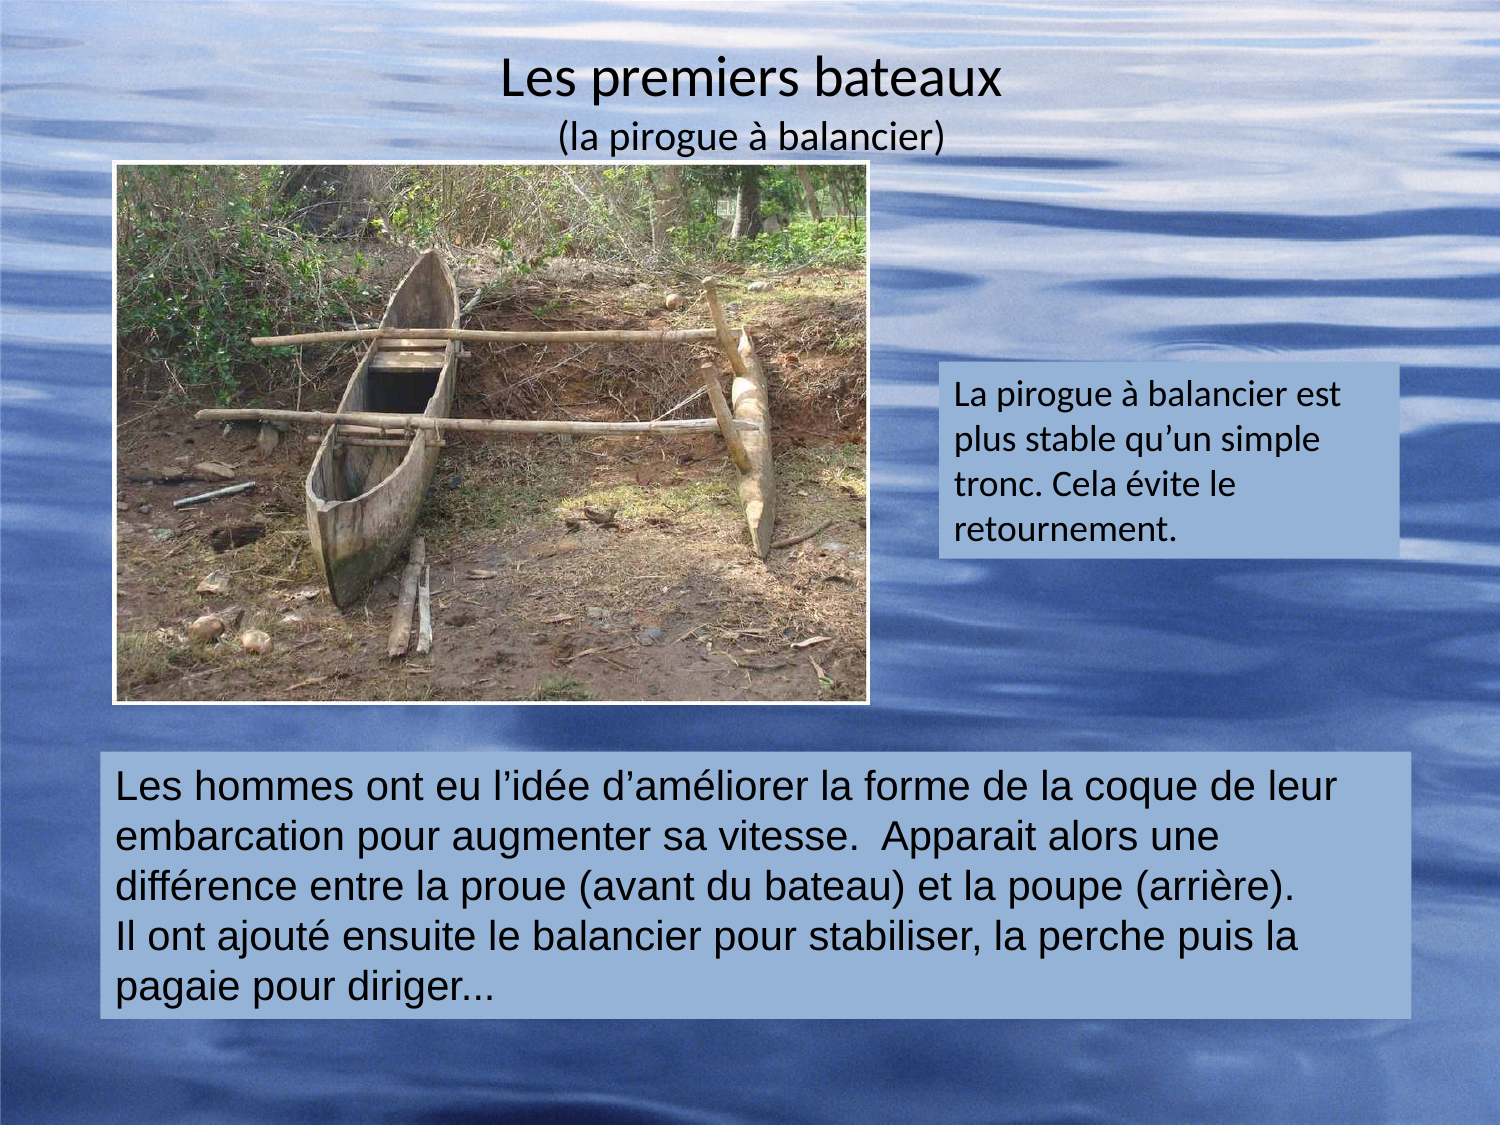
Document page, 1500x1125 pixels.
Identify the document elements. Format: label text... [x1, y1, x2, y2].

title Les premiers bateaux (la pirogue à balancier) [76, 31, 1427, 147]
picture [0, 0, 1500, 1125]
text_box La pirogue à balancier est plus stable qu’un simple tronc. Cela évite le retournement. [939, 361, 1400, 559]
text_box Les hommes ont eu l’idée d’améliorer la forme de la coque de leur embarcation pour augmenter sa vitesse. Apparait alors une différence entre la proue (avant du bateau) et la poupe (arrière). Il ont ajouté ensuite le balancier pour stabiliser, la perche puis la pagaie pour diriger... [100, 751, 1412, 1019]
